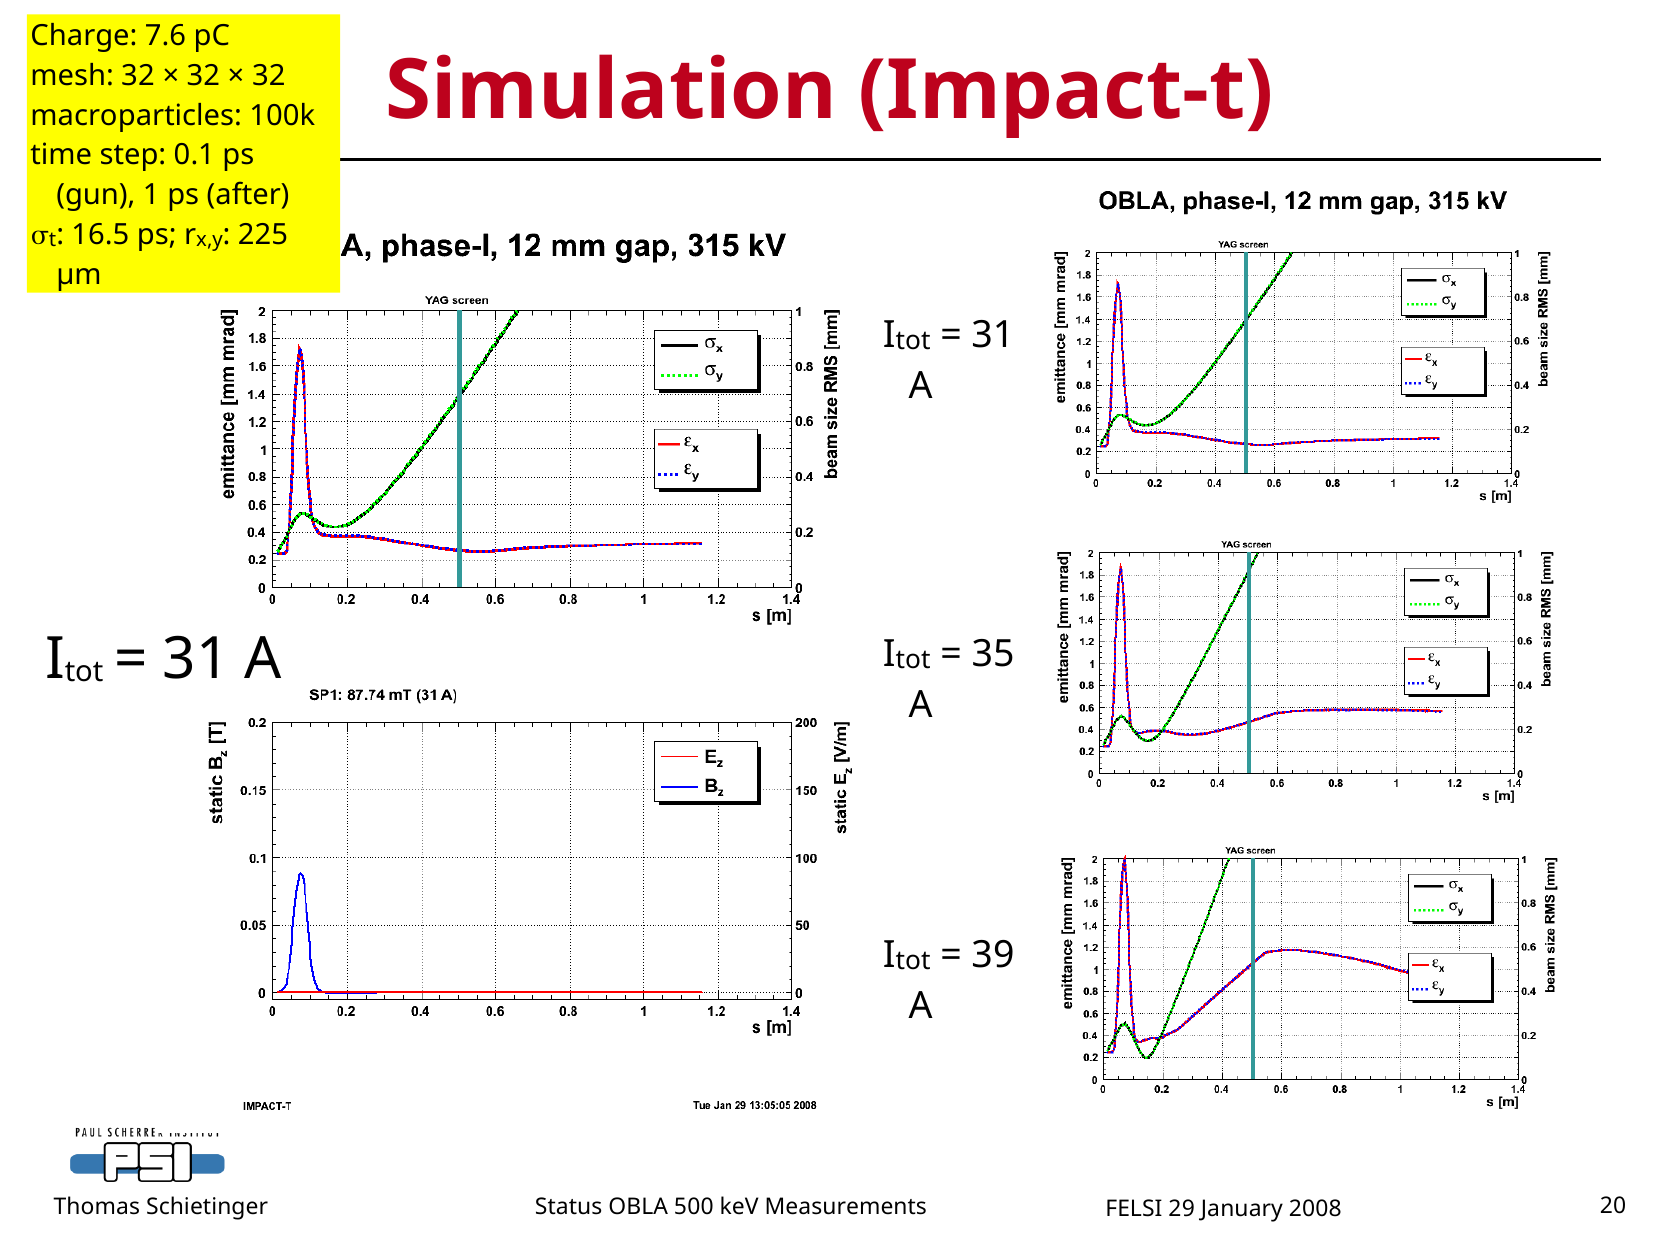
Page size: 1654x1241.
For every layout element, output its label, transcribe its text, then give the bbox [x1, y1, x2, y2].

title Simulation (Impact-t) [341, 17, 1537, 156]
text_box Itot = 35 A [879, 626, 1048, 679]
picture [61, 217, 906, 1190]
text_box Itot = 31 A [879, 307, 1048, 360]
text_box Charge: 7.6 pC mesh: 32 × 32 × 32 macroparticles: 100k time step: 0.1 ps (gun), 1 ps (after) t: 16.5 ps; rx,y: 225 µm [26, 14, 341, 230]
text_box Itot = 31 A [41, 616, 309, 691]
picture [1002, 178, 1610, 1147]
text_box Itot = 39 A [879, 927, 1048, 981]
